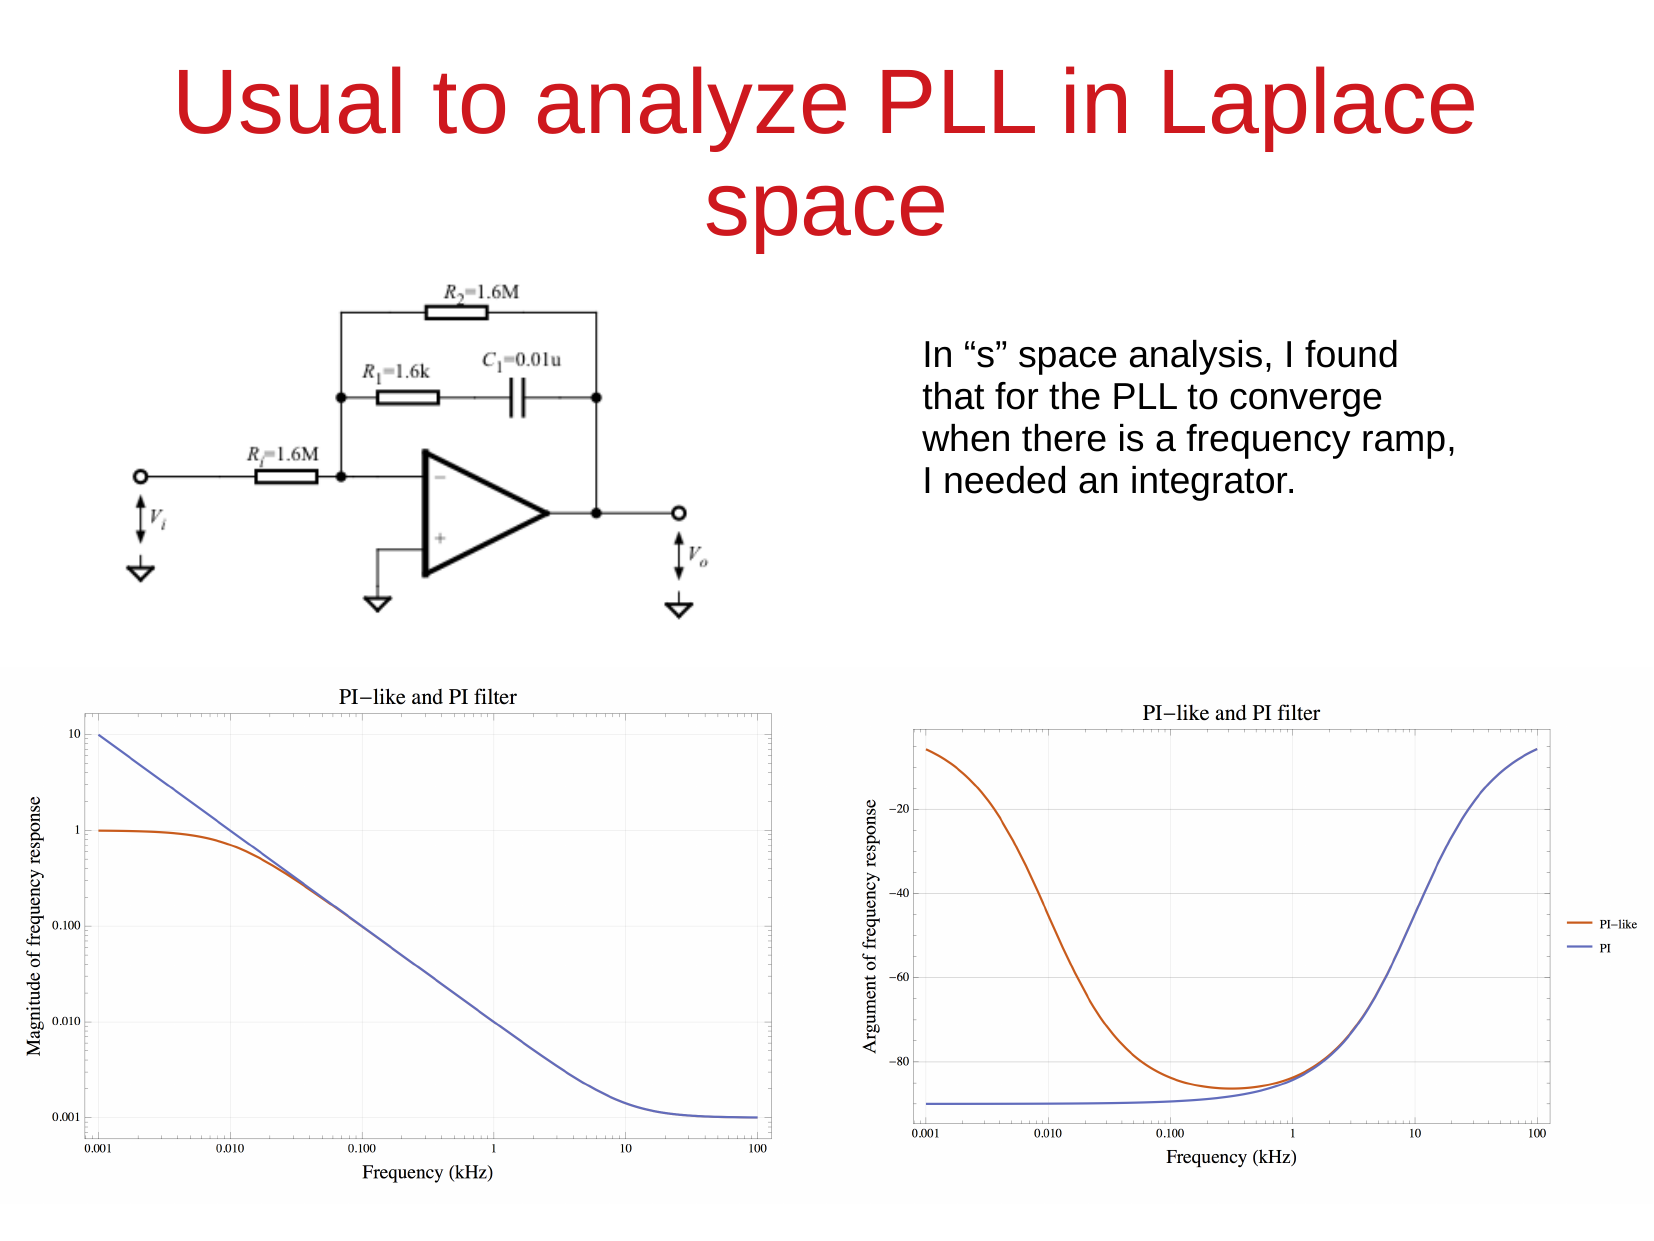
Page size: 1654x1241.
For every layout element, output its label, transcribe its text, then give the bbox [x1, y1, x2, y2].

text_box In “s” space analysis, I found that for the PLL to converge when there is a frequency ramp, I needed an integrator. [907, 326, 1478, 508]
title Usual to analyze PLL in Laplace space [82, 49, 1571, 257]
picture [123, 275, 724, 623]
picture [0, 667, 1654, 1204]
